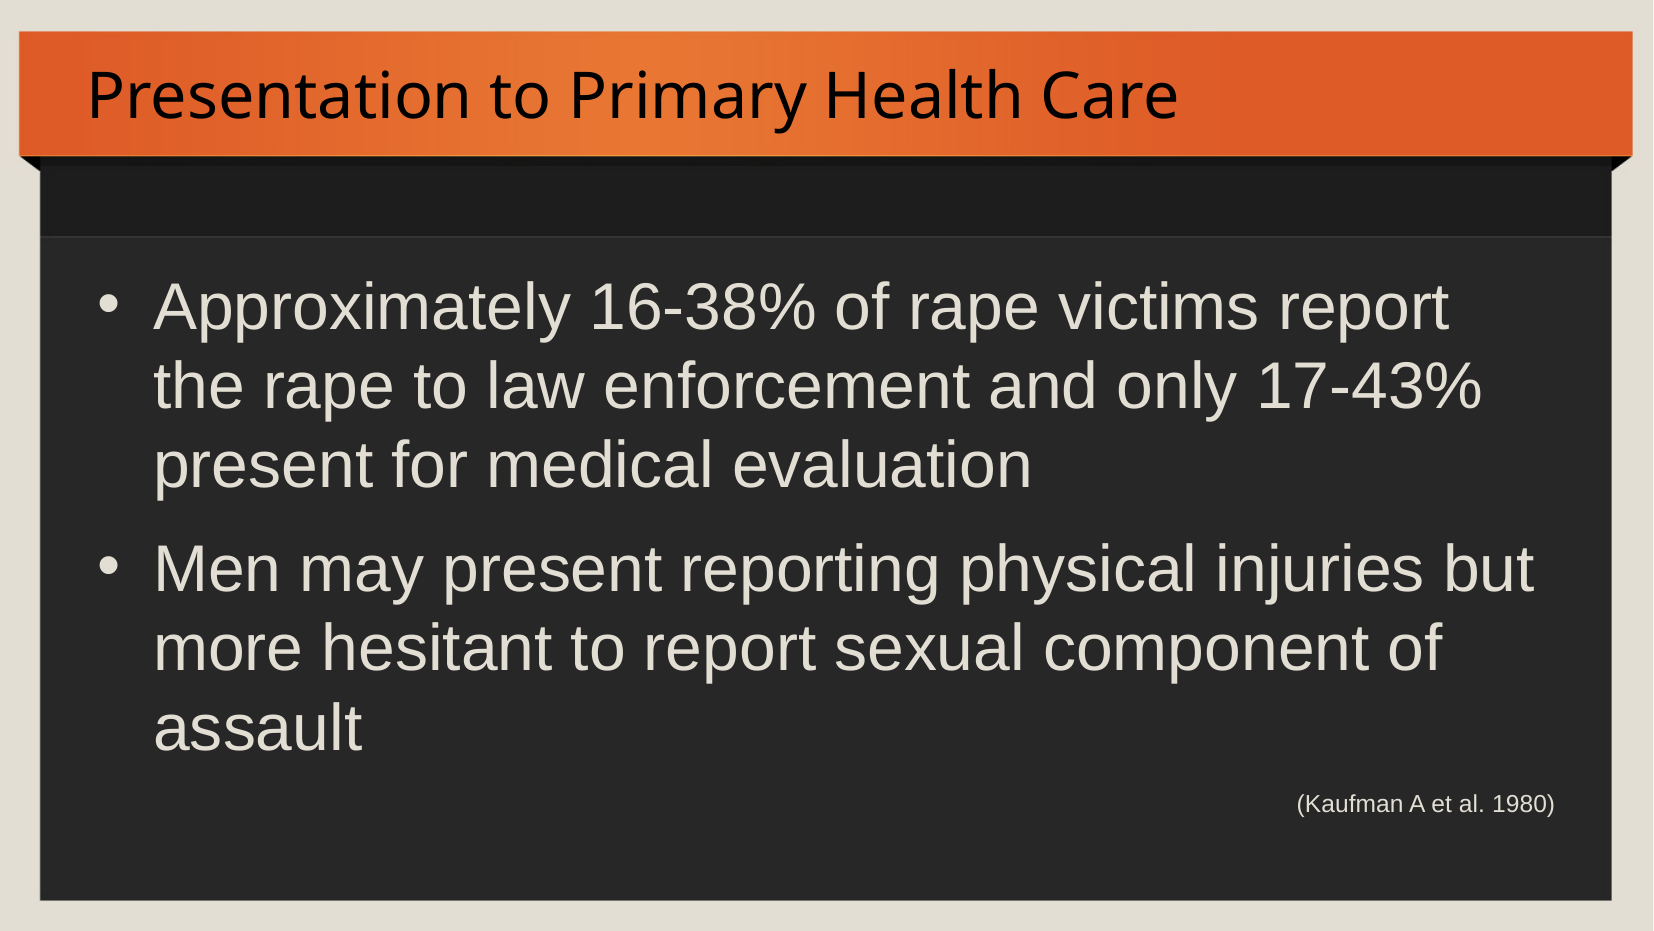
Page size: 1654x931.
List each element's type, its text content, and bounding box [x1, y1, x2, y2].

title Presentation to Primary Health Care [71, 46, 1597, 140]
picture [0, 0, 1654, 931]
list Approximately 16-38% of rape victims report the rape to law enforcement and only 17-43% present for medical evaluation Men may present reporting physical injuries but more hesitant to report sexual component of assault (Kaufman A et al. 1980) [82, 255, 1571, 831]
